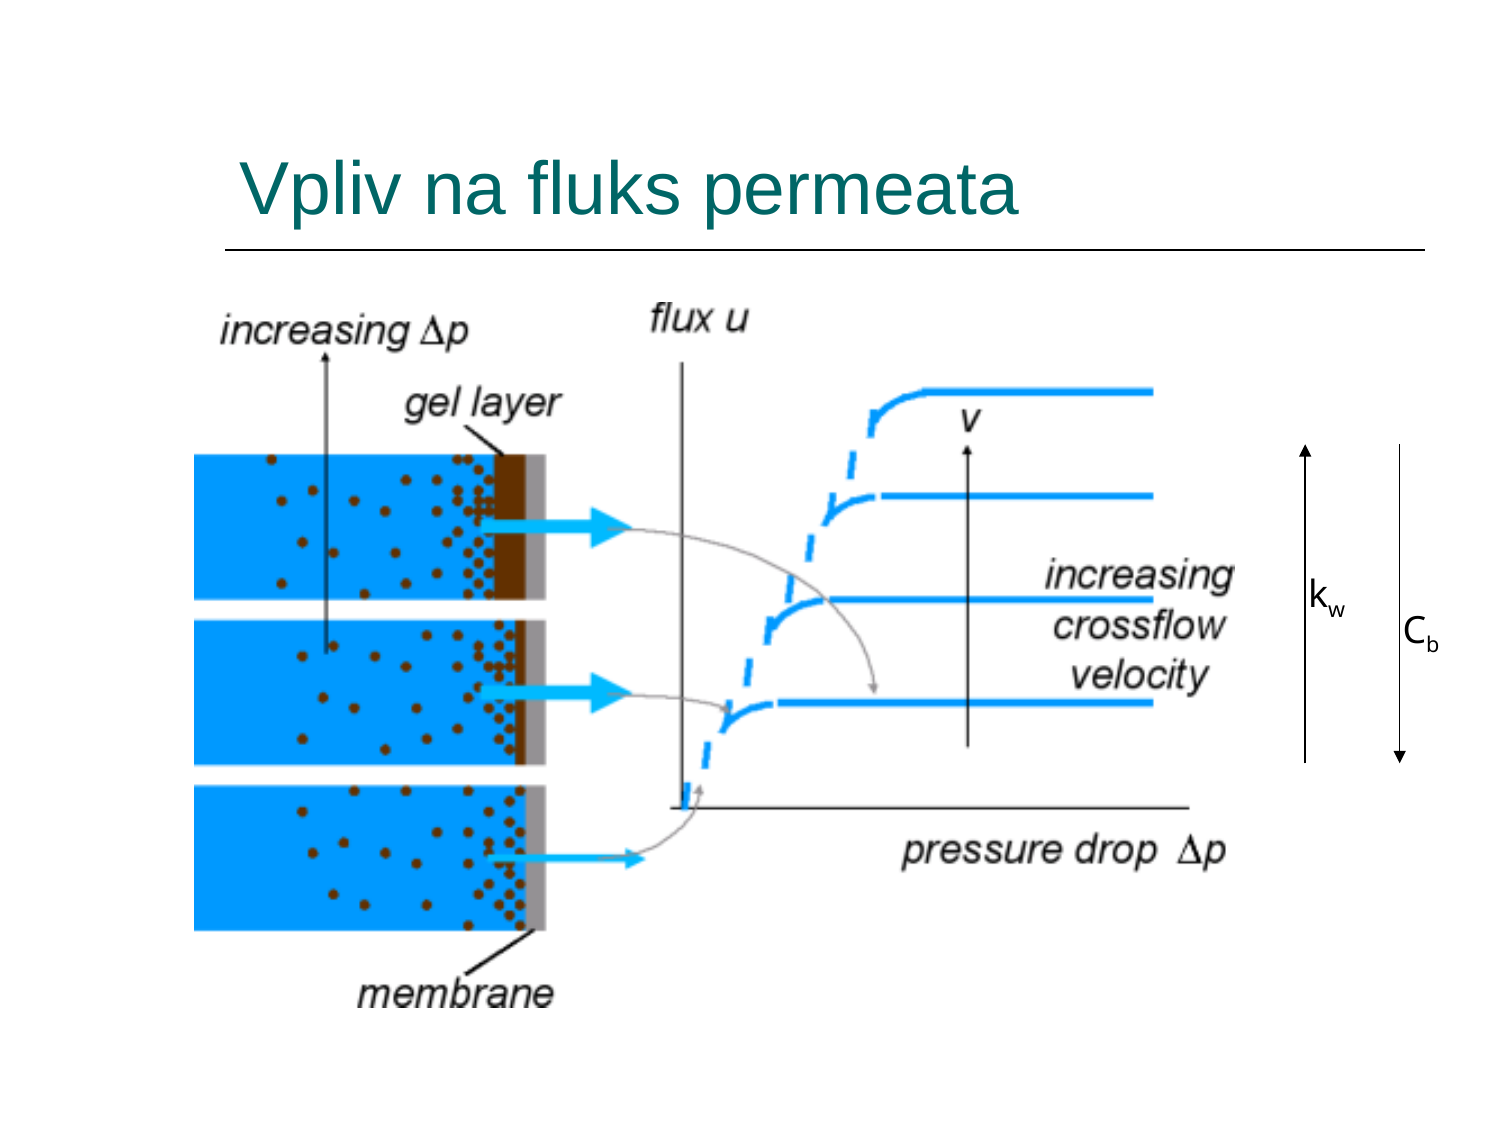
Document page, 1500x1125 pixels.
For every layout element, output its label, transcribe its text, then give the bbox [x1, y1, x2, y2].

title Vpliv na fluks permeata [224, 49, 1425, 237]
picture [194, 302, 1235, 1008]
text_box kw [1293, 562, 1389, 630]
text_box Cb [1387, 597, 1460, 665]
